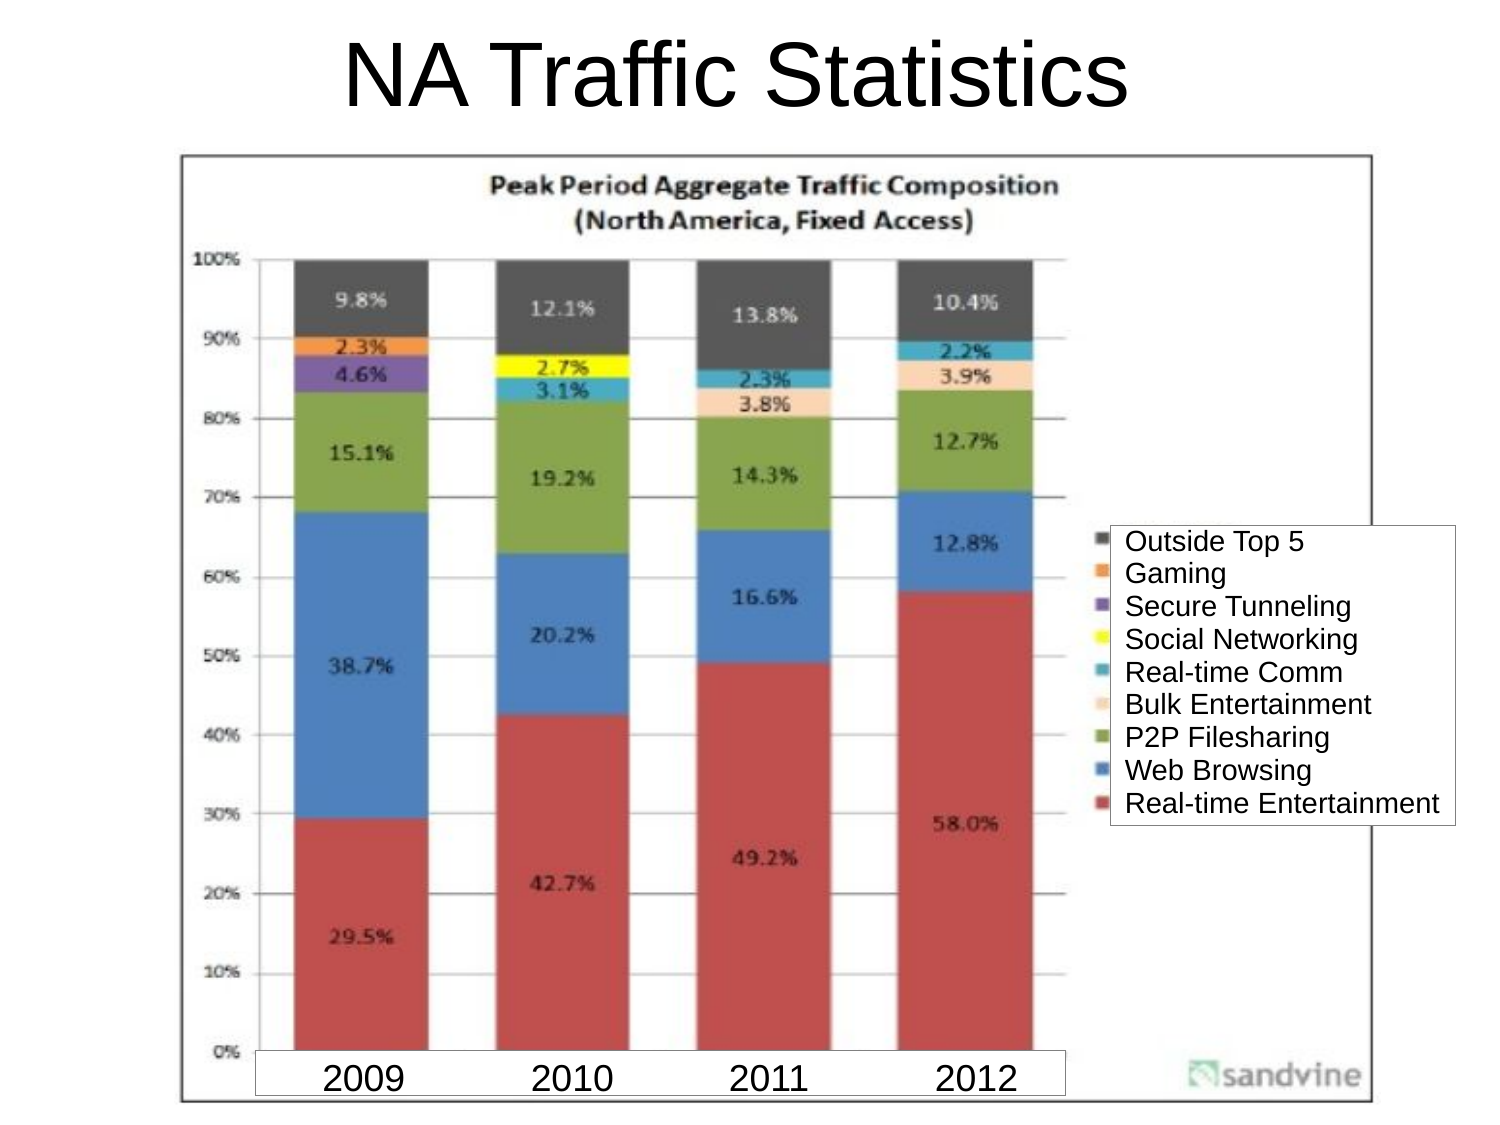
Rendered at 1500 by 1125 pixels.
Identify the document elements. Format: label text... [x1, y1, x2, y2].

text_box NA Traffic Statistics [75, 0, 1425, 150]
text_box 2009 2010 2011 2012 [255, 1050, 1096, 1107]
picture [174, 146, 1381, 1111]
text_box Outside Top 5 Gaming Secure Tunneling Social Networking Real-time Comm Bulk Entertainment P2P Filesharing Web Browsing Real-time Entertainment [1110, 517, 1486, 856]
